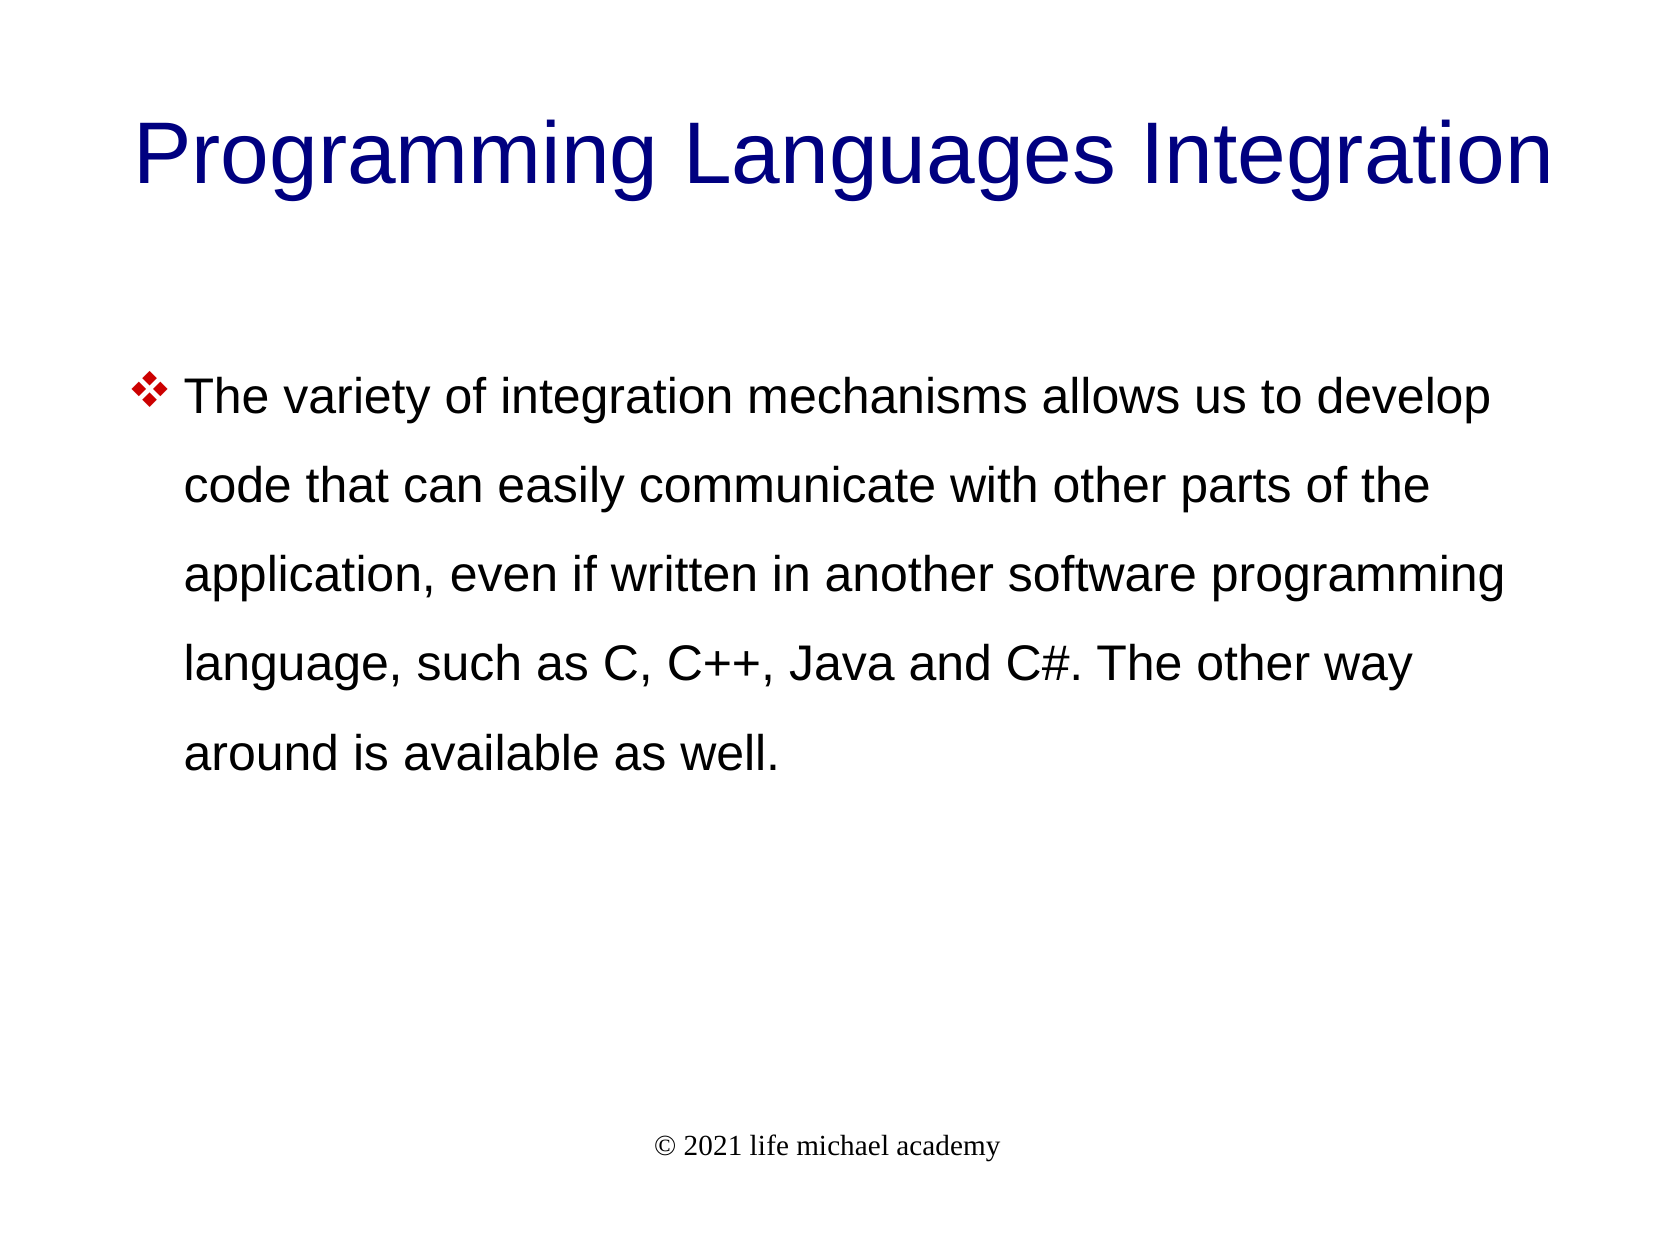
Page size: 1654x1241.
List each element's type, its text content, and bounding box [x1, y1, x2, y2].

list The variety of integration mechanisms allows us to develop code that can easily communicate with other parts of the application, even if written in another software programming language, such as C, C++, Java and C#. The other way around is available as well. [112, 326, 1576, 1035]
title Programming Languages Integration [82, 49, 1571, 257]
